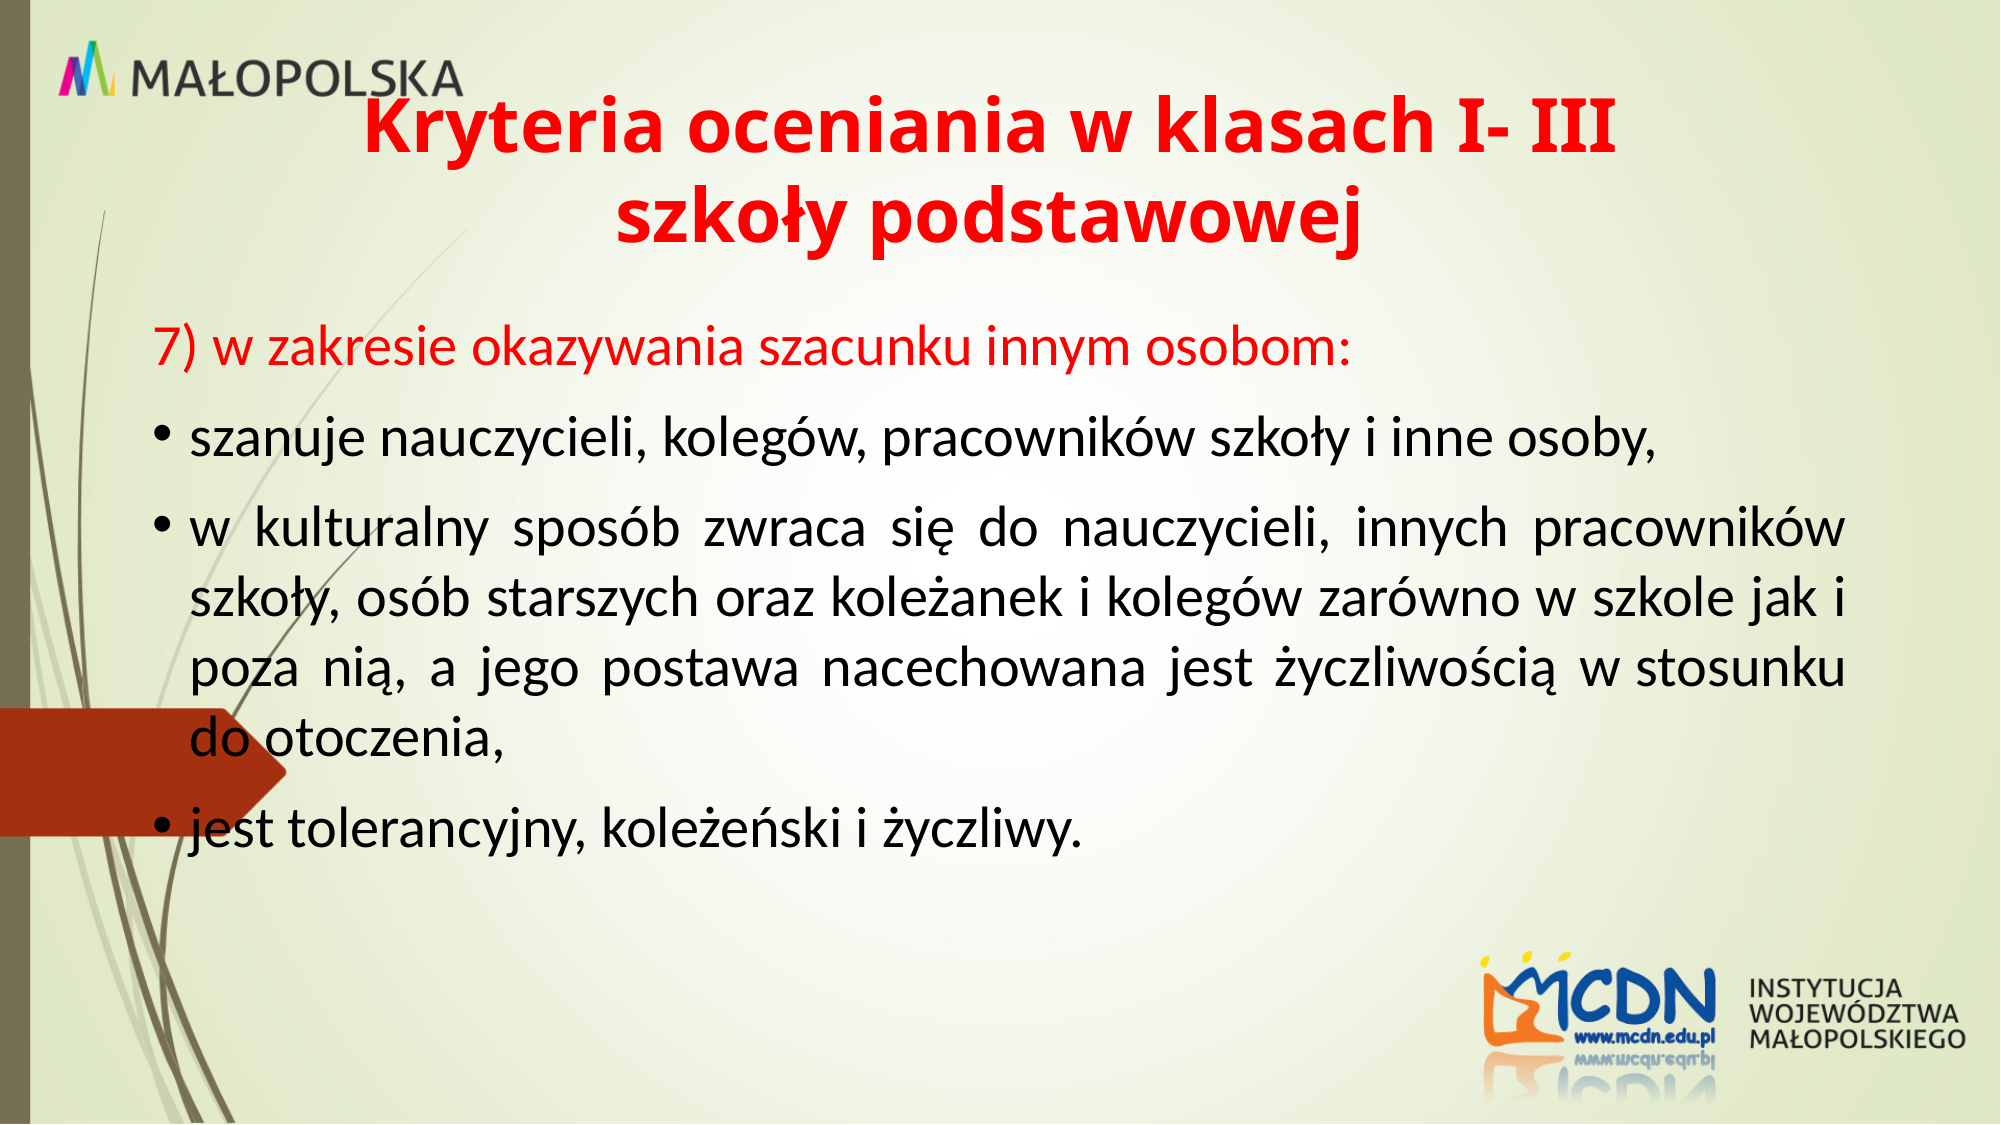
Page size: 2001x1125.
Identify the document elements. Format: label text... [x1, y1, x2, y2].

title Kryteria oceniania w klasach I- III szkoły podstawowej [137, 58, 1863, 276]
list 7) w zakresie okazywania szacunku innym osobom: szanuje nauczycieli, kolegów, pracowników szkoły i inne osoby, w kulturalny sposób zwraca się do nauczycieli, innych pracowników szkoły, osób starszych oraz koleżanek i kolegów zarówno w szkole jak i poza nią, a jego postawa nacechowana jest życzliwością w stosunku do otoczenia, jest tolerancyjny, koleżeński i życzliwy. [137, 299, 1863, 1014]
picture [0, 0, 2001, 1125]
